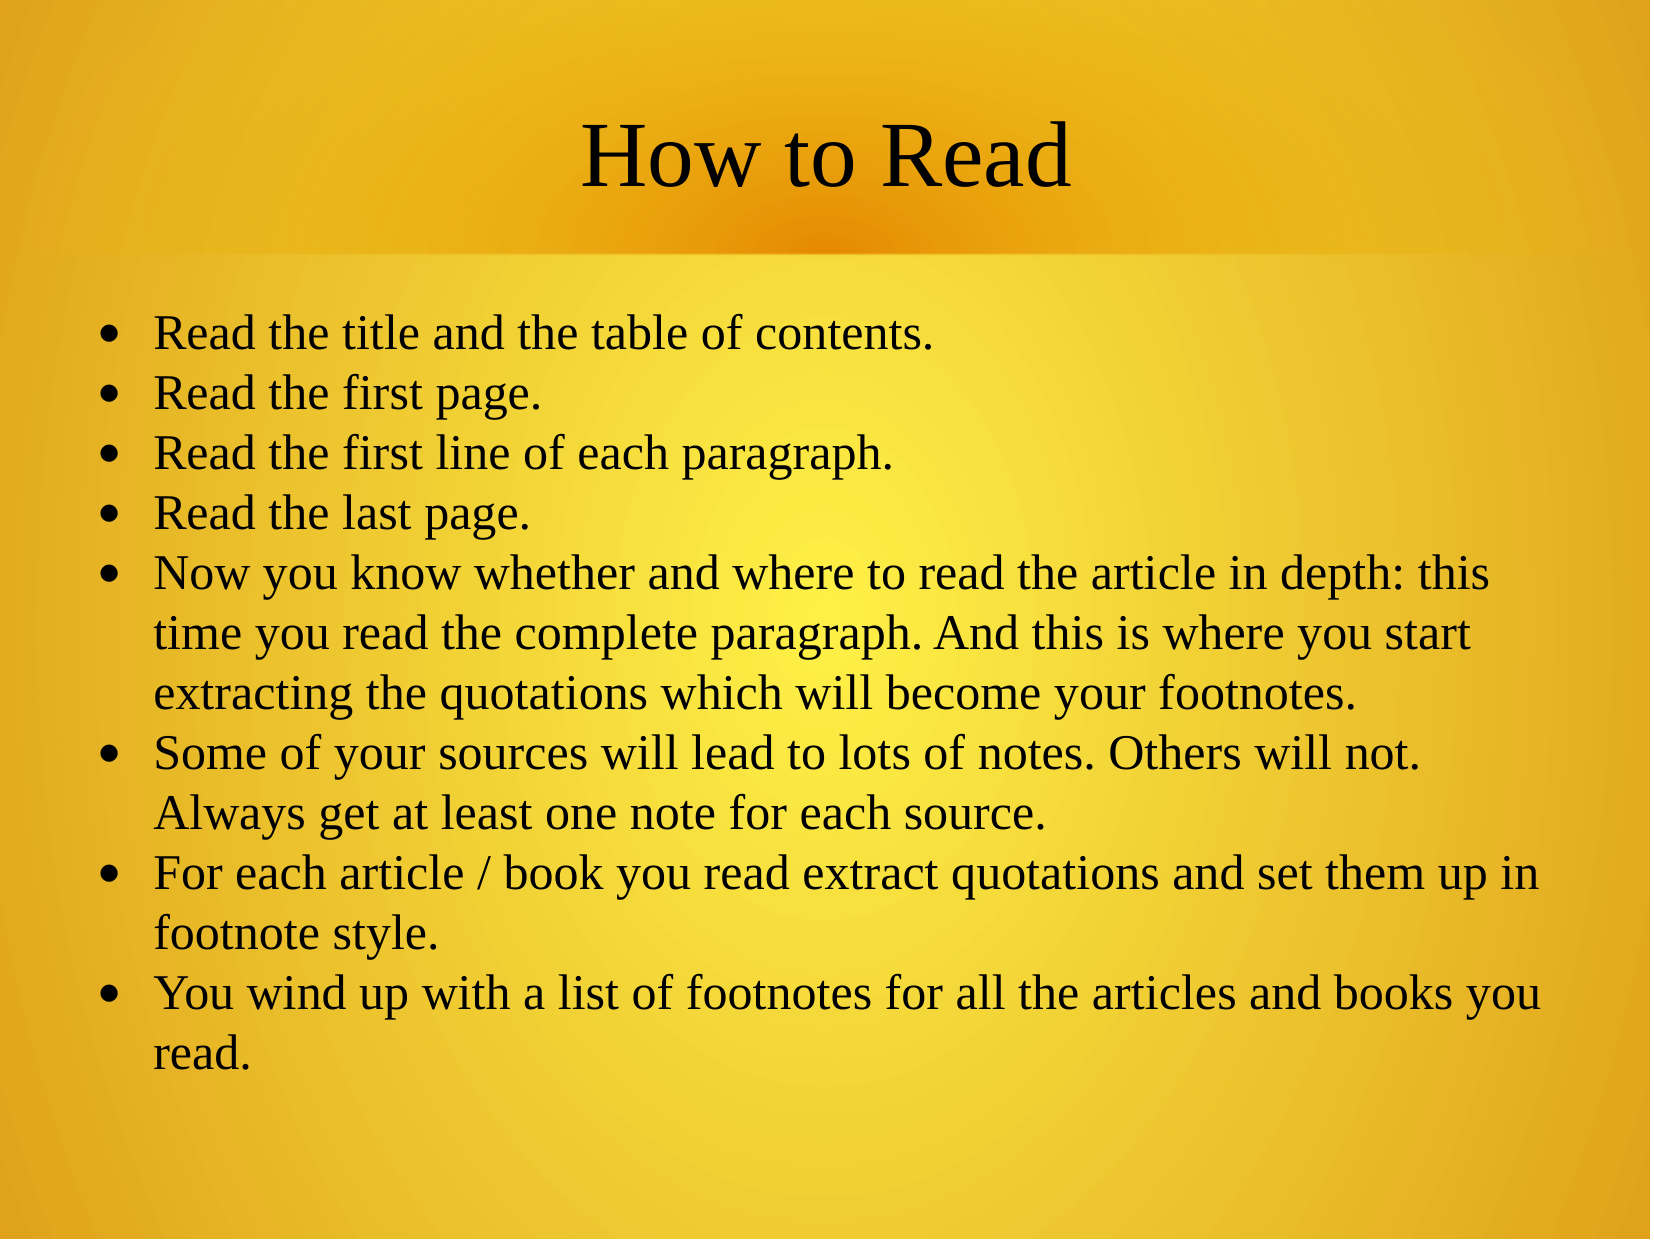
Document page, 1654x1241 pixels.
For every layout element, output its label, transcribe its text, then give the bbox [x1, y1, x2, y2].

text_box Read the title and the table of contents. Read the first page. Read the first line of each paragraph. Read the last page. Now you know whether and where to read the article in depth: this time you read the complete paragraph. And this is where you start extracting the quotations which will become your footnotes. Some of your sources will lead to lots of notes. Others will not. Always get at least one note for each source. For each article / book you read extract quotations and set them up in footnote style. You wind up with a list of footnotes for all the articles and books you read. [82, 299, 1571, 1019]
text_box How to Read [82, 47, 1571, 252]
picture [0, 0, 1650, 1239]
